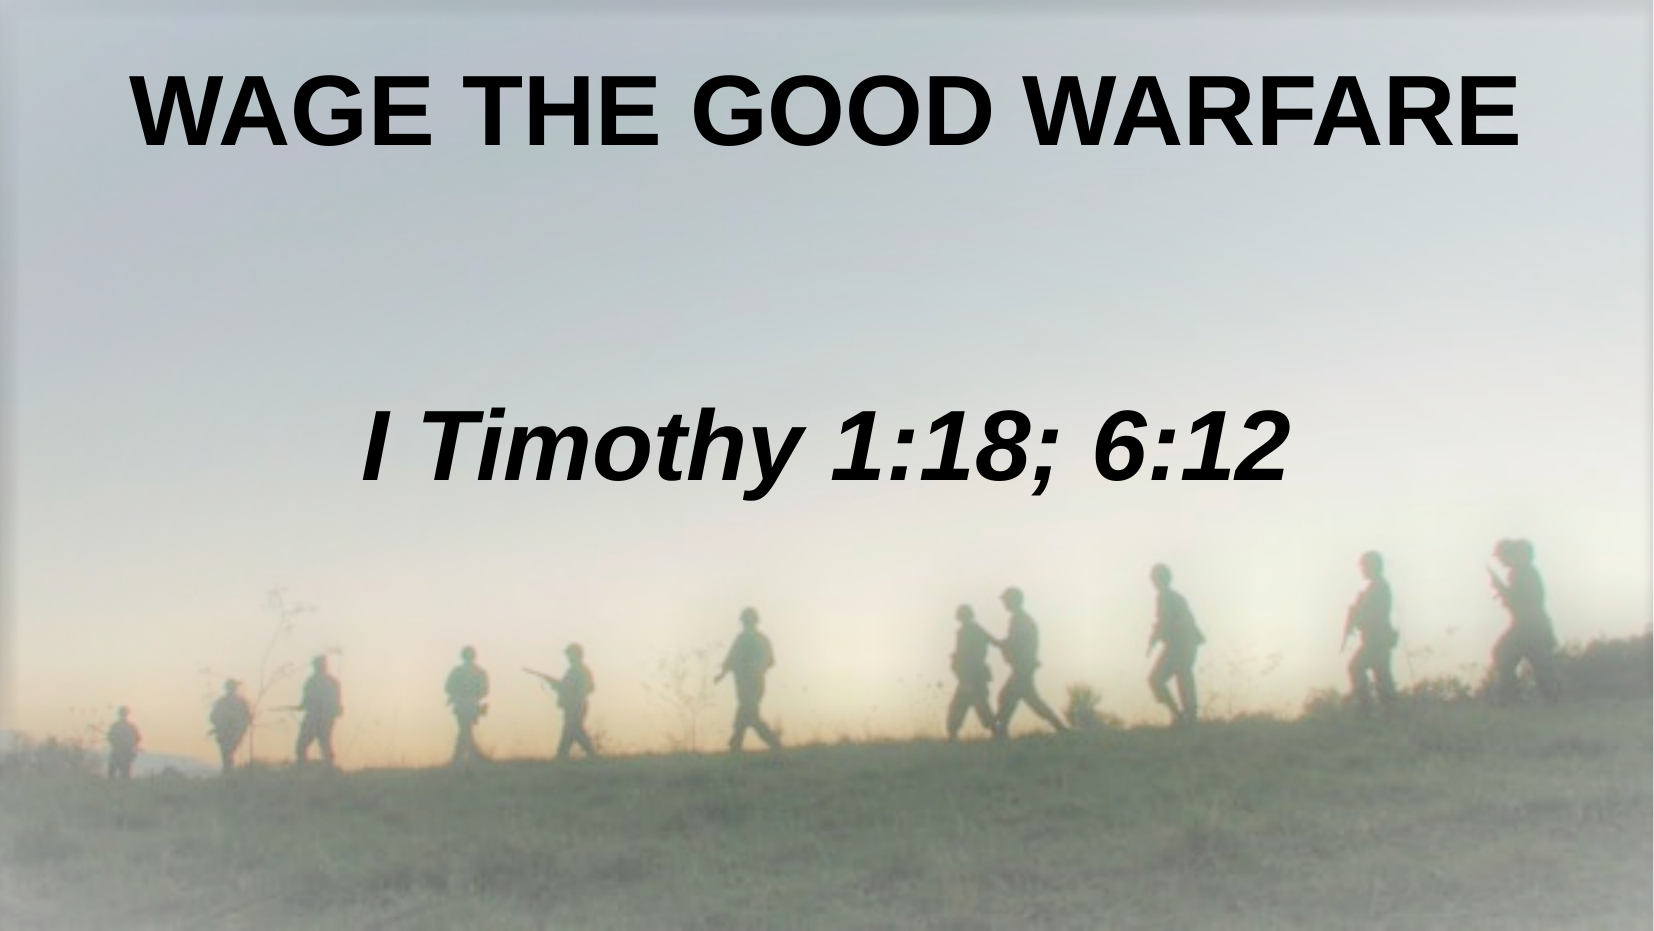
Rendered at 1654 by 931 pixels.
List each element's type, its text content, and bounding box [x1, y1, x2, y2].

picture [0, 0, 1654, 931]
title WAGE THE GOOD WARFARE I Timothy 1:18; 6:12 [82, 37, 1571, 856]
